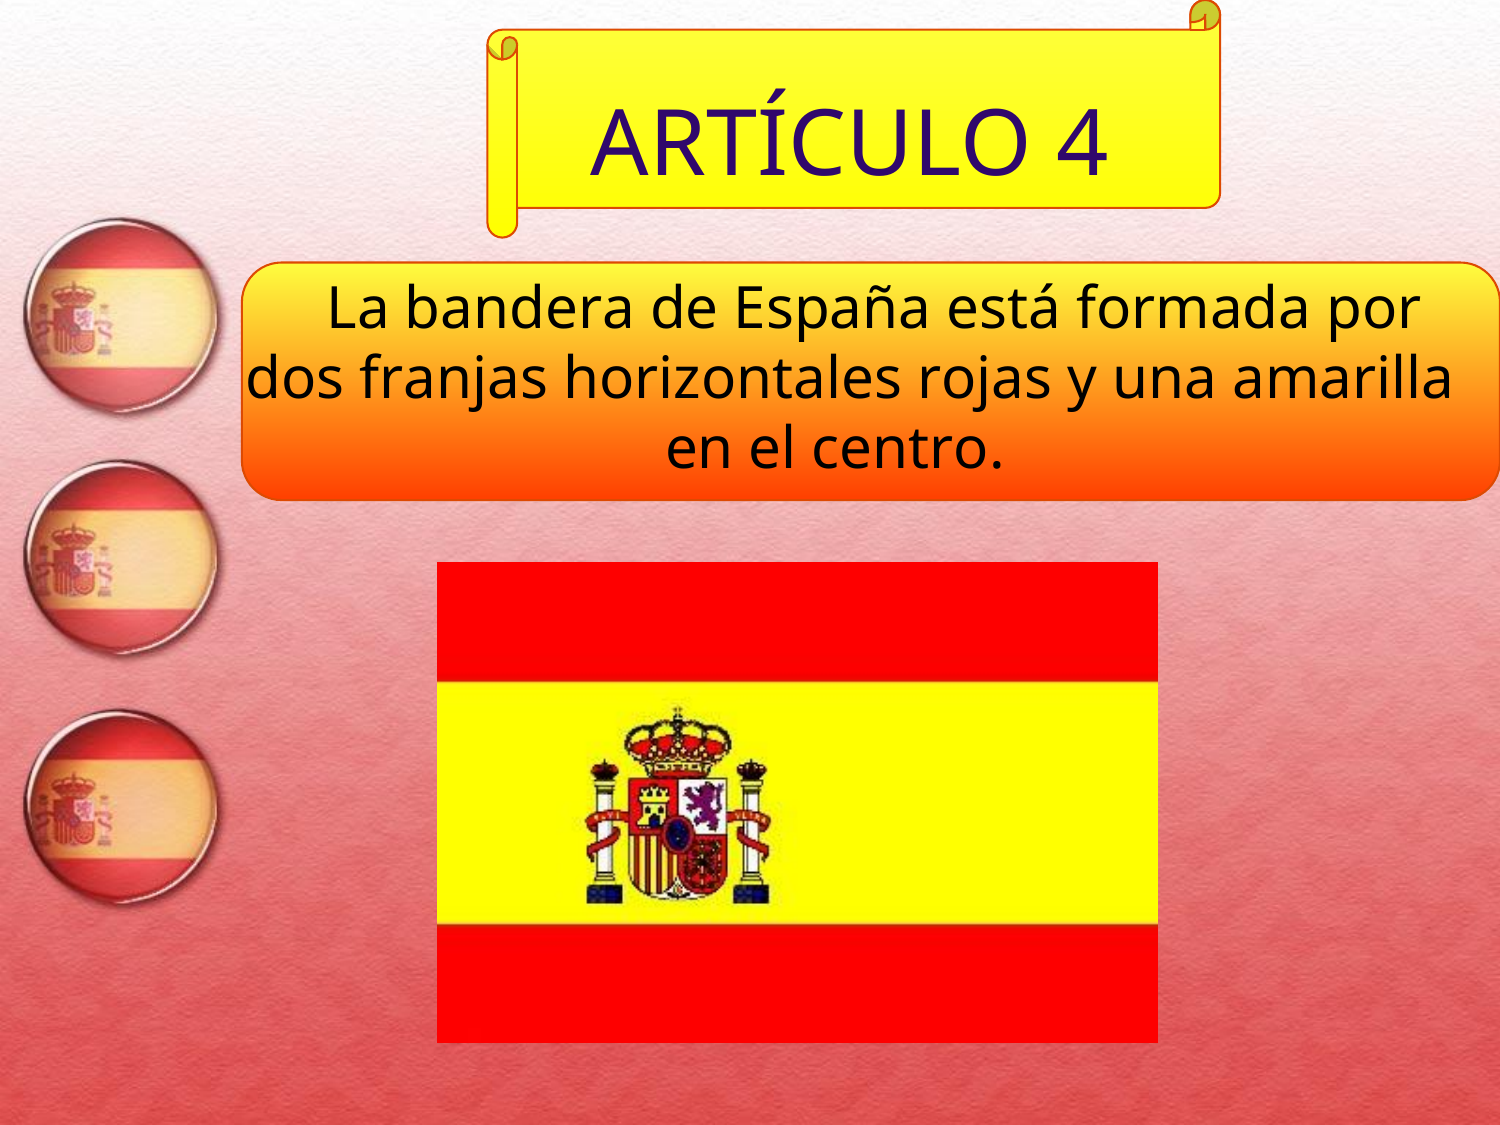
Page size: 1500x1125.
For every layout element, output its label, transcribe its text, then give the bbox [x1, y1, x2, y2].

text_box [1488, 273, 1500, 489]
text_box La bandera de España está formada por dos franjas horizontales rojas y una amarilla en el centro. [212, 262, 1488, 1005]
title ARTÍCULO 4 [212, 45, 1488, 233]
text_box [487, 0, 1221, 45]
text_box [491, 233, 513, 238]
picture [0, 0, 1500, 1125]
